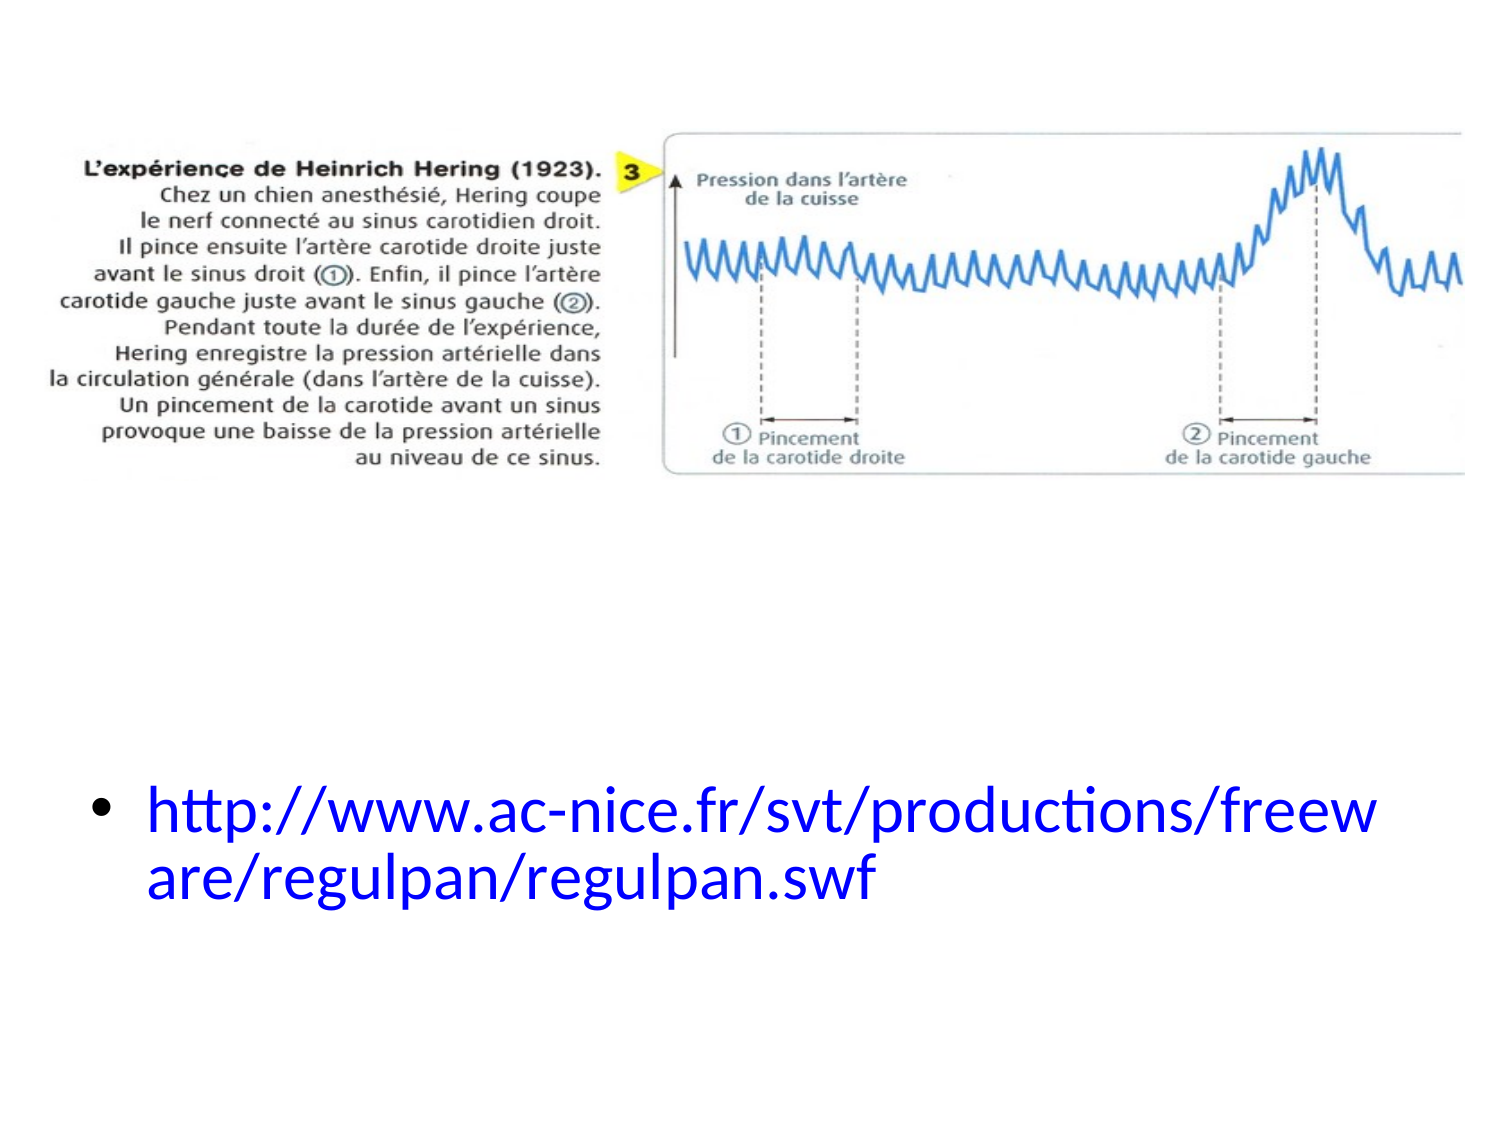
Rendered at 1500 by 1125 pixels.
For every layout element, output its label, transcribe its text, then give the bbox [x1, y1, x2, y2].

text_box http://www.ac-nice.fr/svt/productions/freeware/regulpan/regulpan.swf [75, 481, 1395, 1005]
picture [31, 128, 1465, 481]
